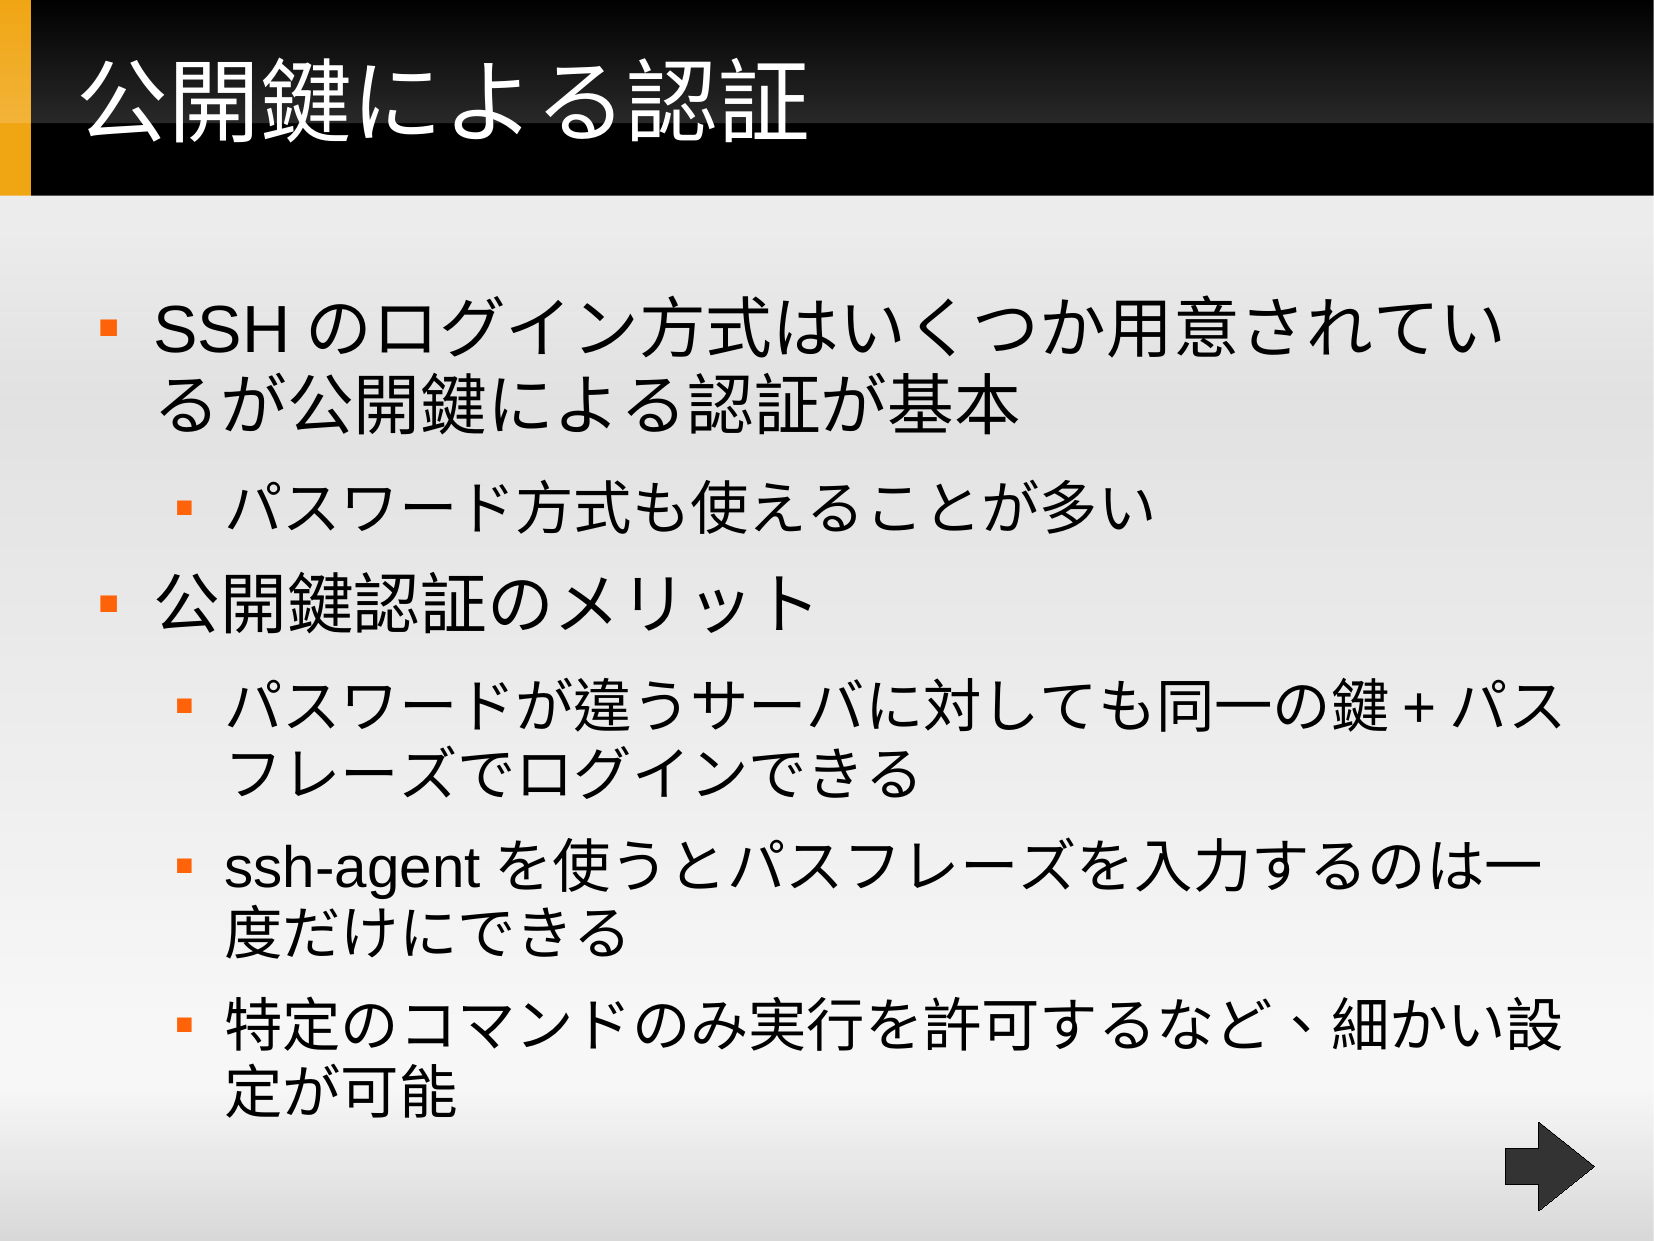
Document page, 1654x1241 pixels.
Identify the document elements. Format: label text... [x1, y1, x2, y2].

title 公開鍵による認証 [76, 7, 1565, 200]
list SSHのログイン方式はいくつか用意されているが公開鍵による認証が基本 パスワード方式も使えることが多い 公開鍵認証のメリット パスワードが違うサーバに対しても同一の鍵+パスフレーズでログインできる ssh-agentを使うとパスフレーズを入力するのは一度だけにできる 特定のコマンドのみ実行を許可するなど、細かい設定が可能 [82, 290, 1571, 1128]
text_box [1505, 1122, 1595, 1211]
picture [0, 0, 1654, 1241]
